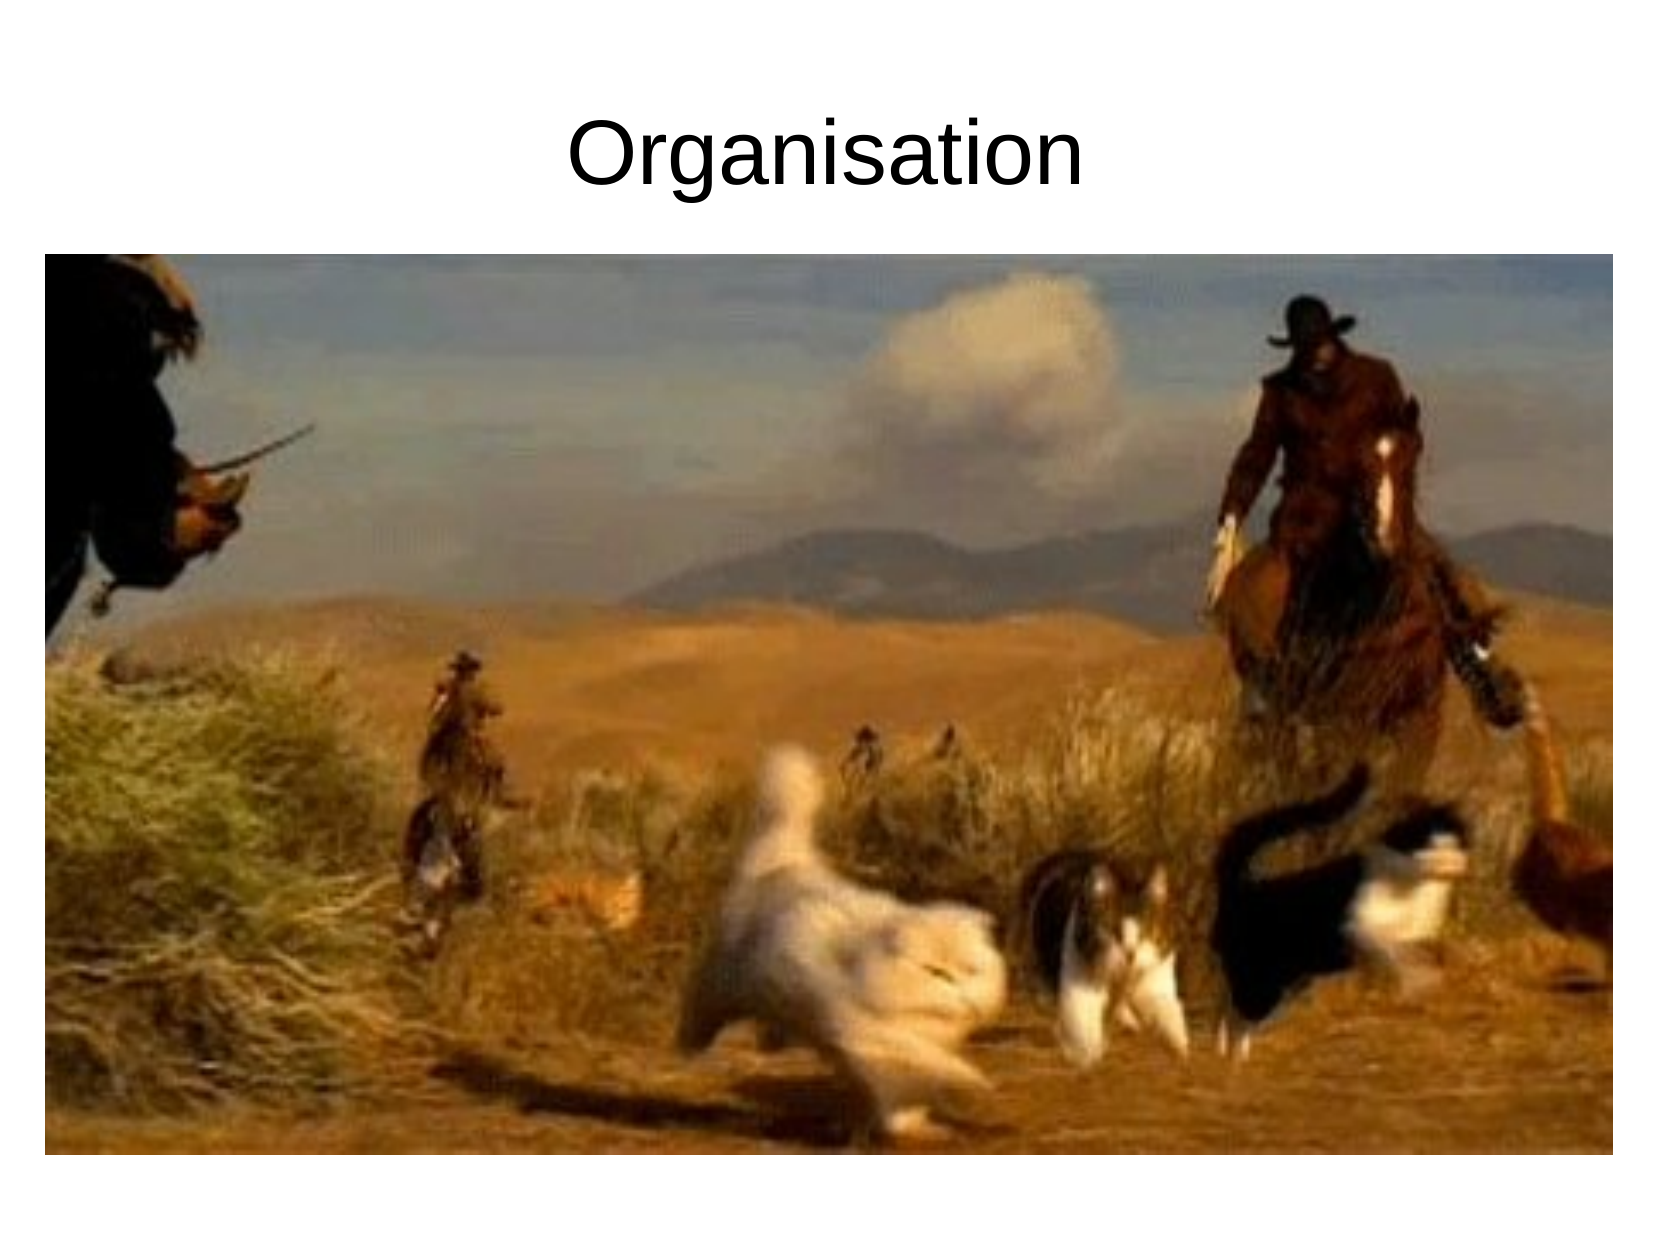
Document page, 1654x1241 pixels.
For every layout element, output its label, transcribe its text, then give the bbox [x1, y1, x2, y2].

title Organisation [82, 49, 1571, 254]
picture [45, 254, 1613, 1156]
